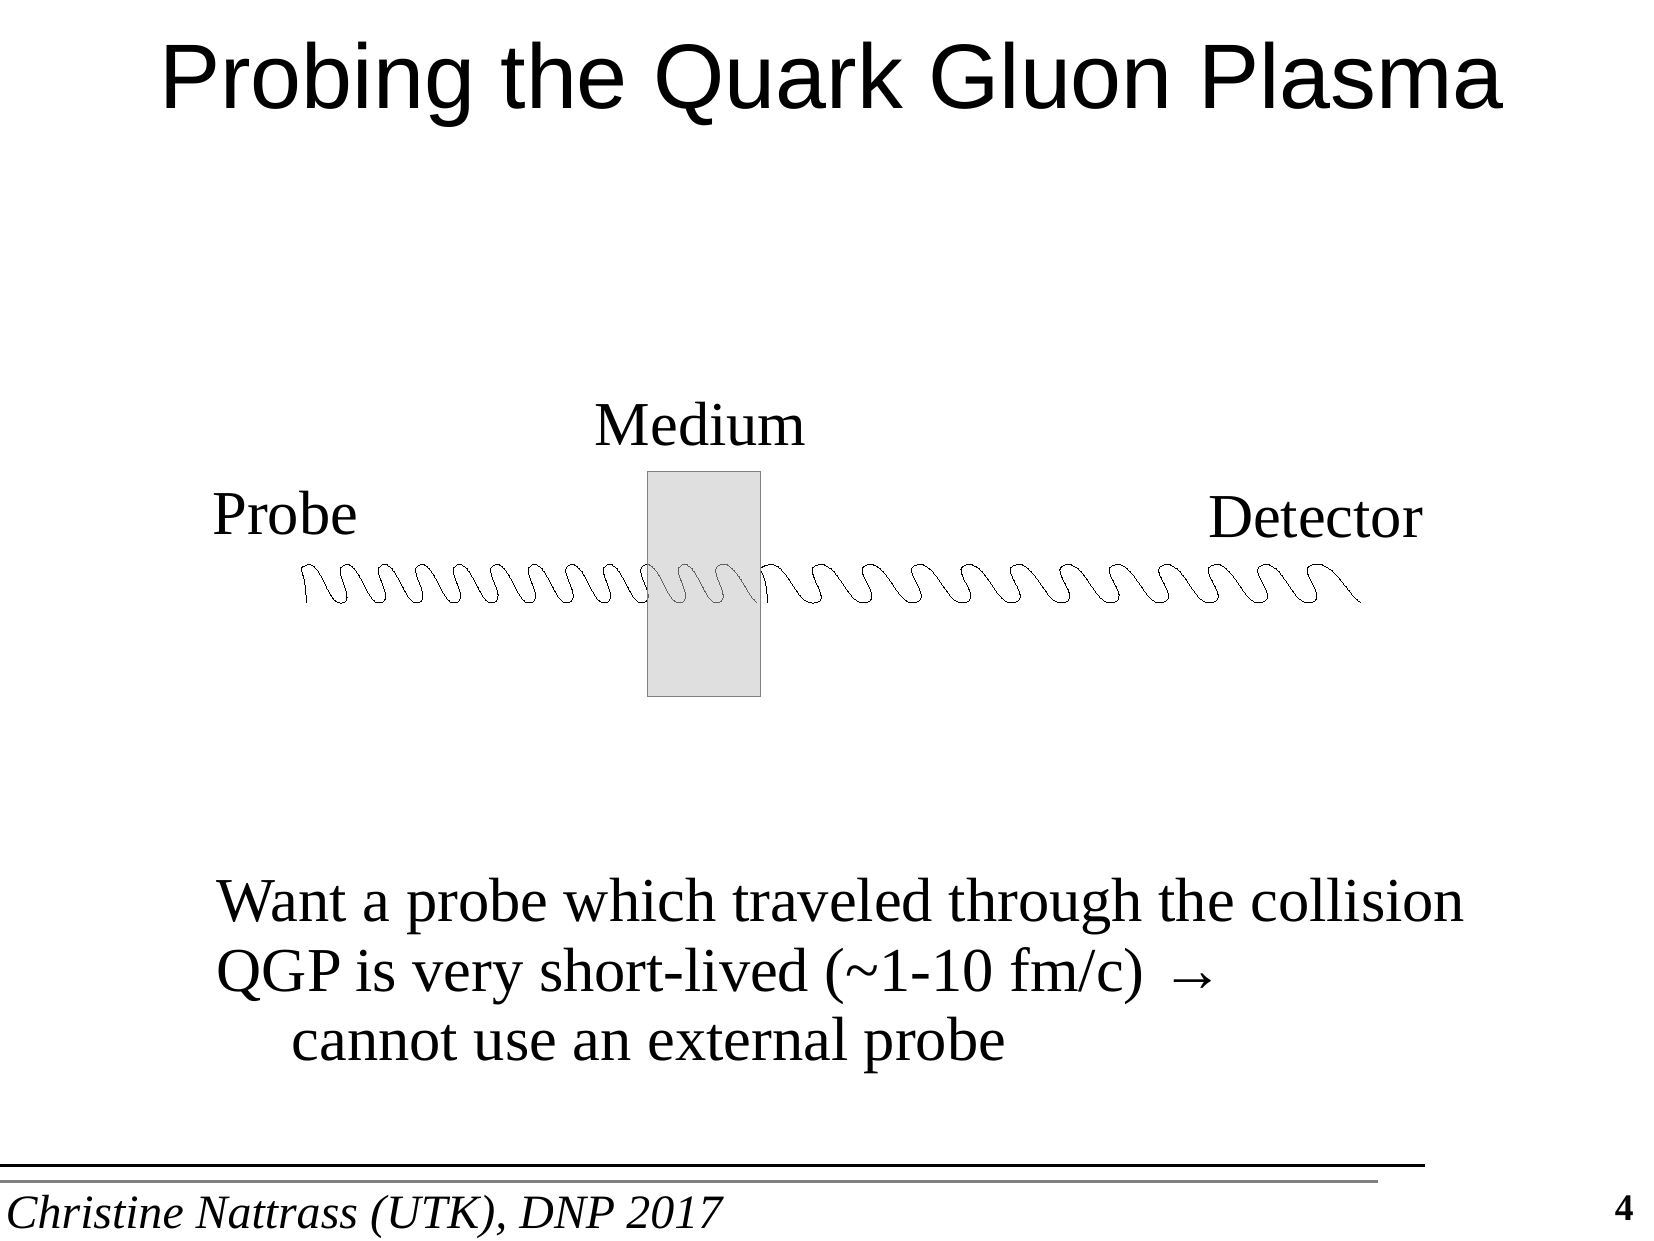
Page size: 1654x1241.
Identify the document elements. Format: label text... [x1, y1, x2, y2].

text_box Detector [1193, 474, 1473, 560]
text_box [647, 471, 761, 697]
text_box Medium [547, 382, 855, 468]
text_box Want a probe which traveled through the collision QGP is very short-lived (~1-10 fm/c) → cannot use an external probe [202, 858, 1482, 1132]
title Probing the Quark Gluon Plasma [88, 15, 1577, 139]
text_box Probe [197, 471, 423, 556]
